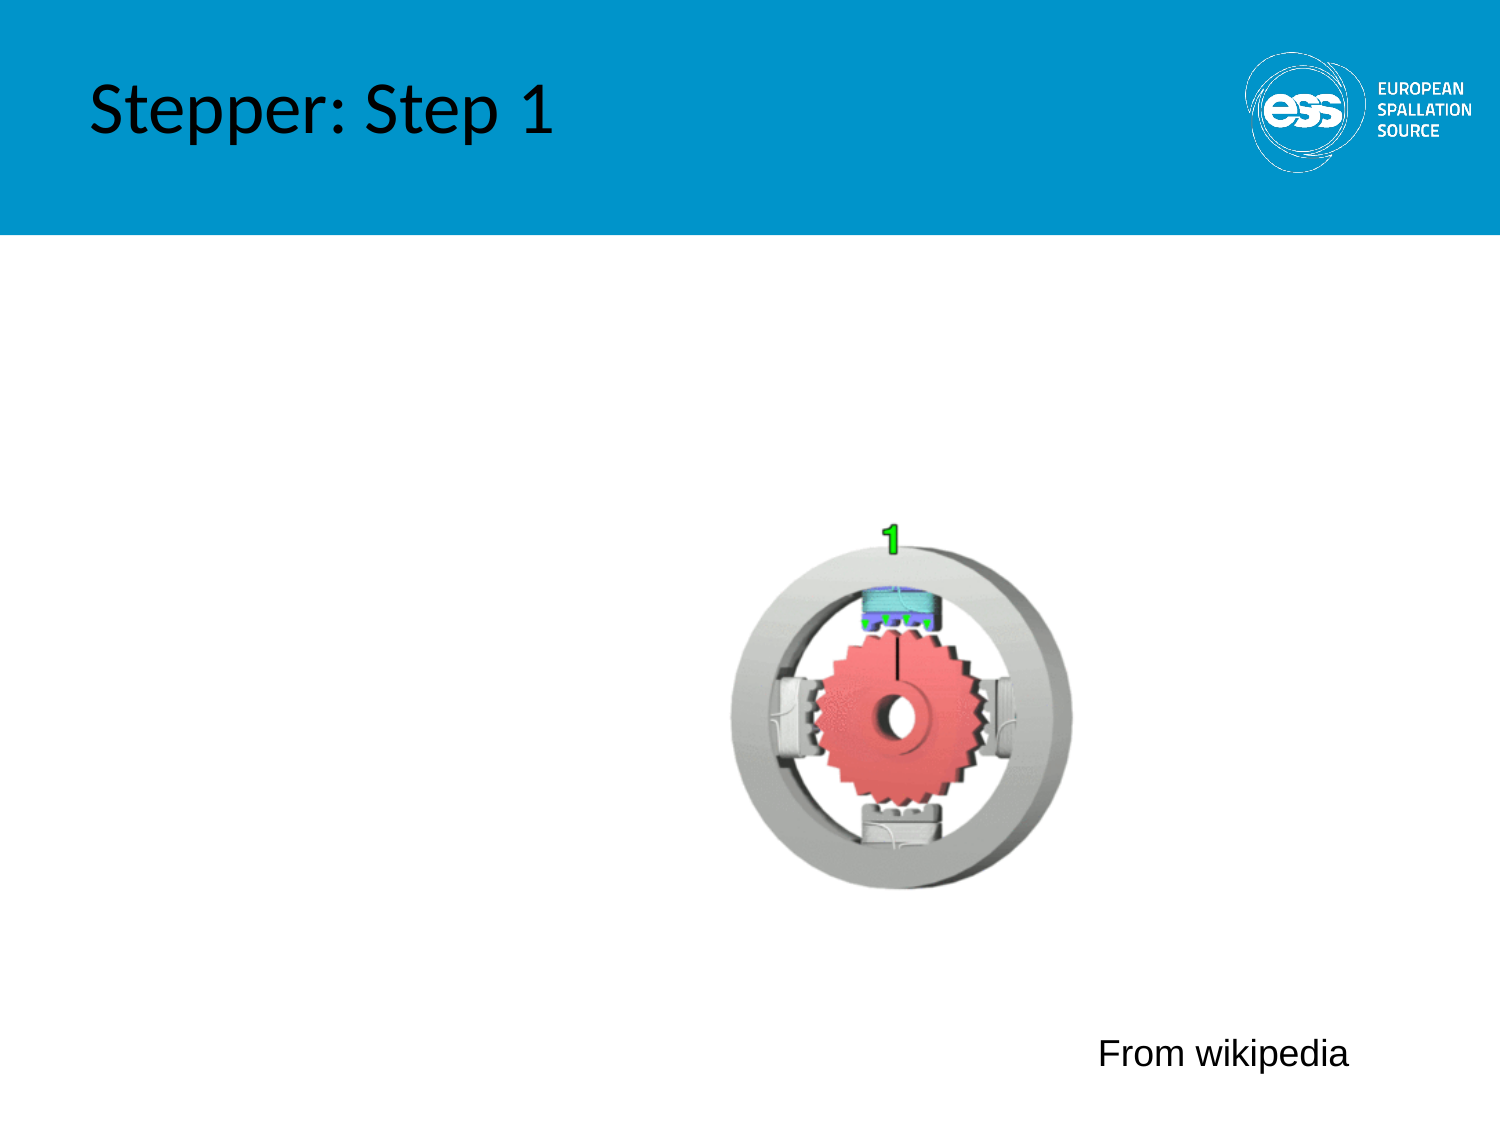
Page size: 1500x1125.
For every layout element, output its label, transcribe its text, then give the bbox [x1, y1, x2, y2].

picture [1432, 125, 1438, 136]
text_box From wikipedia [1083, 1025, 1366, 1083]
picture [1422, 125, 1428, 134]
picture [1454, 83, 1458, 94]
picture [1423, 83, 1430, 94]
picture [1436, 104, 1444, 115]
picture [1379, 83, 1385, 94]
picture [1418, 104, 1423, 115]
picture [692, 512, 1106, 926]
picture [1398, 109, 1406, 115]
title Stepper: Step 1 [75, 50, 1247, 239]
picture [1409, 104, 1415, 115]
picture [1400, 83, 1407, 94]
picture [1389, 104, 1393, 115]
picture [1443, 86, 1450, 93]
picture [1264, 94, 1342, 127]
